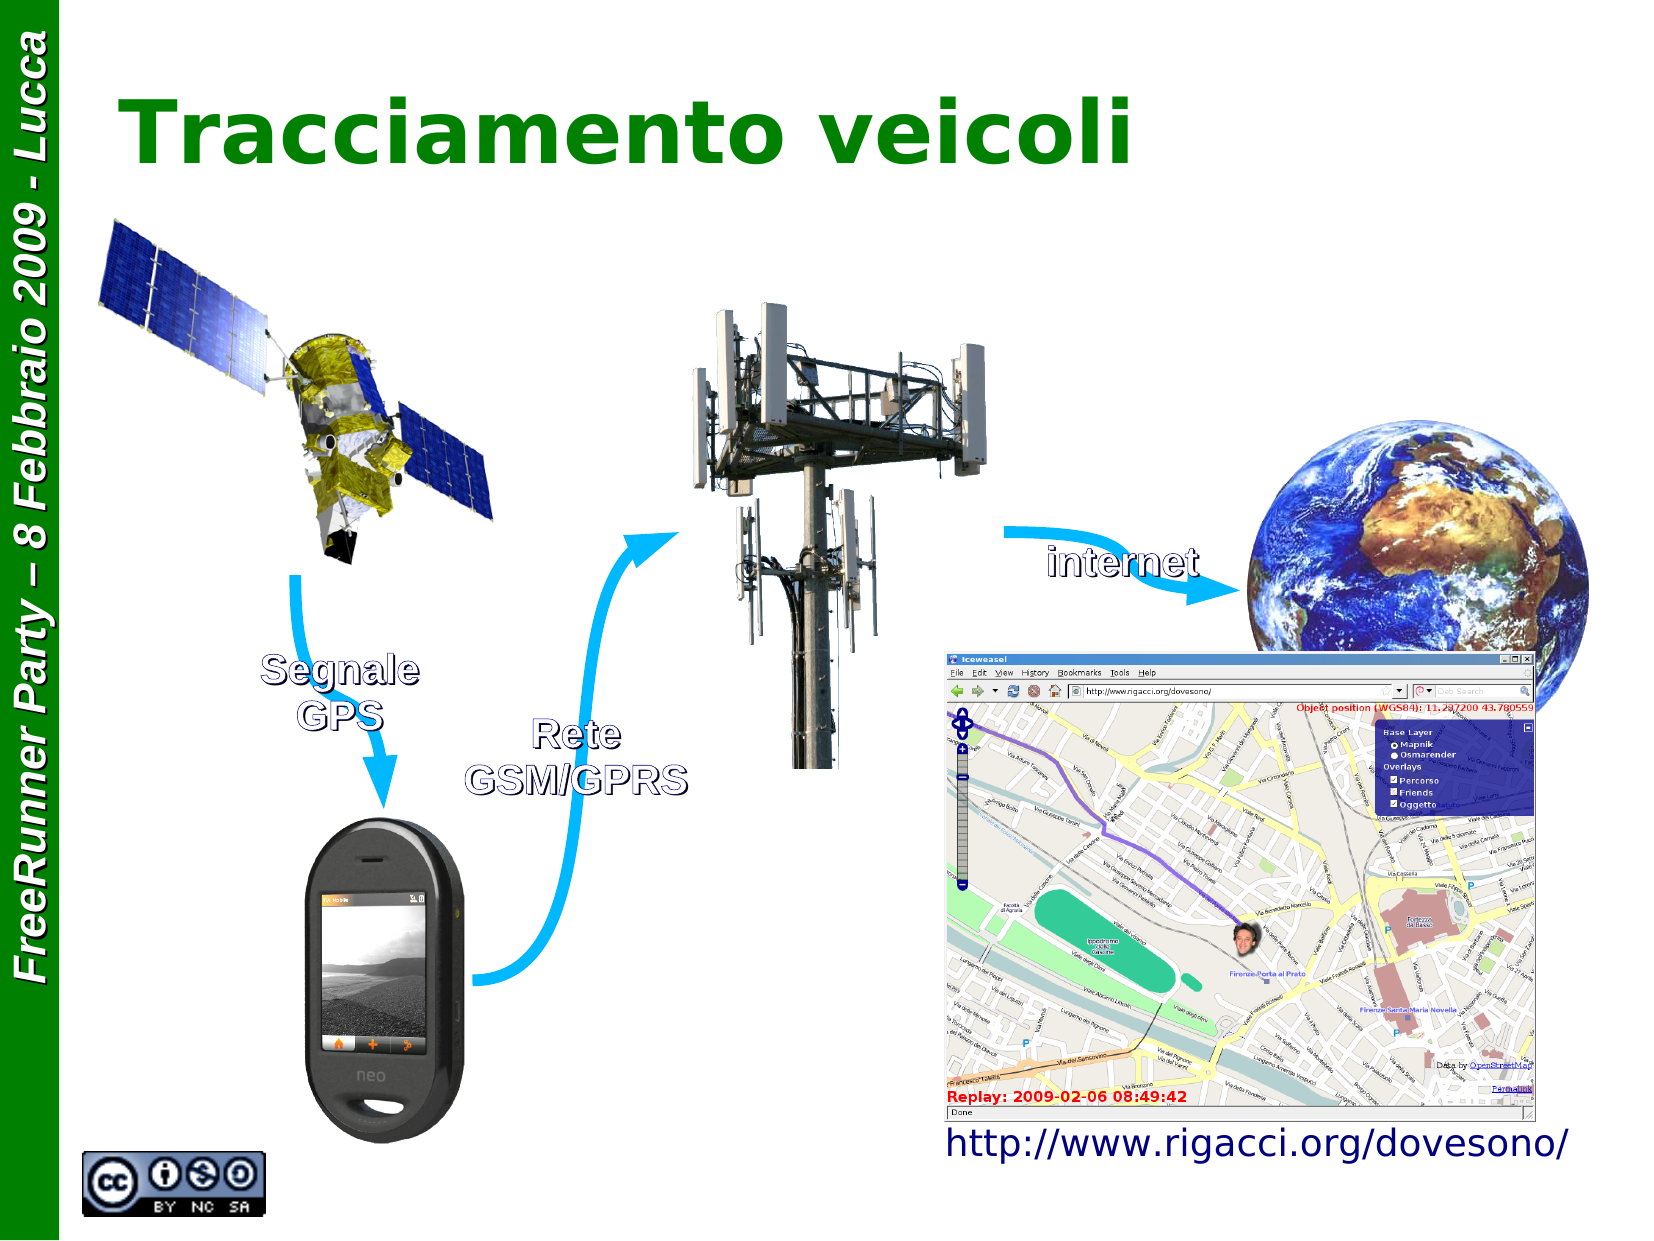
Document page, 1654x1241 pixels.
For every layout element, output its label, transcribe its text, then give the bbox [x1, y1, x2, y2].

picture [88, 206, 502, 576]
title Tracciamento veicoli [118, 29, 1270, 237]
picture [82, 1151, 266, 1217]
picture [295, 808, 473, 1152]
text_box http://www.rigacci.org/dovesono/ [944, 1122, 1570, 1166]
picture [679, 295, 1595, 1122]
